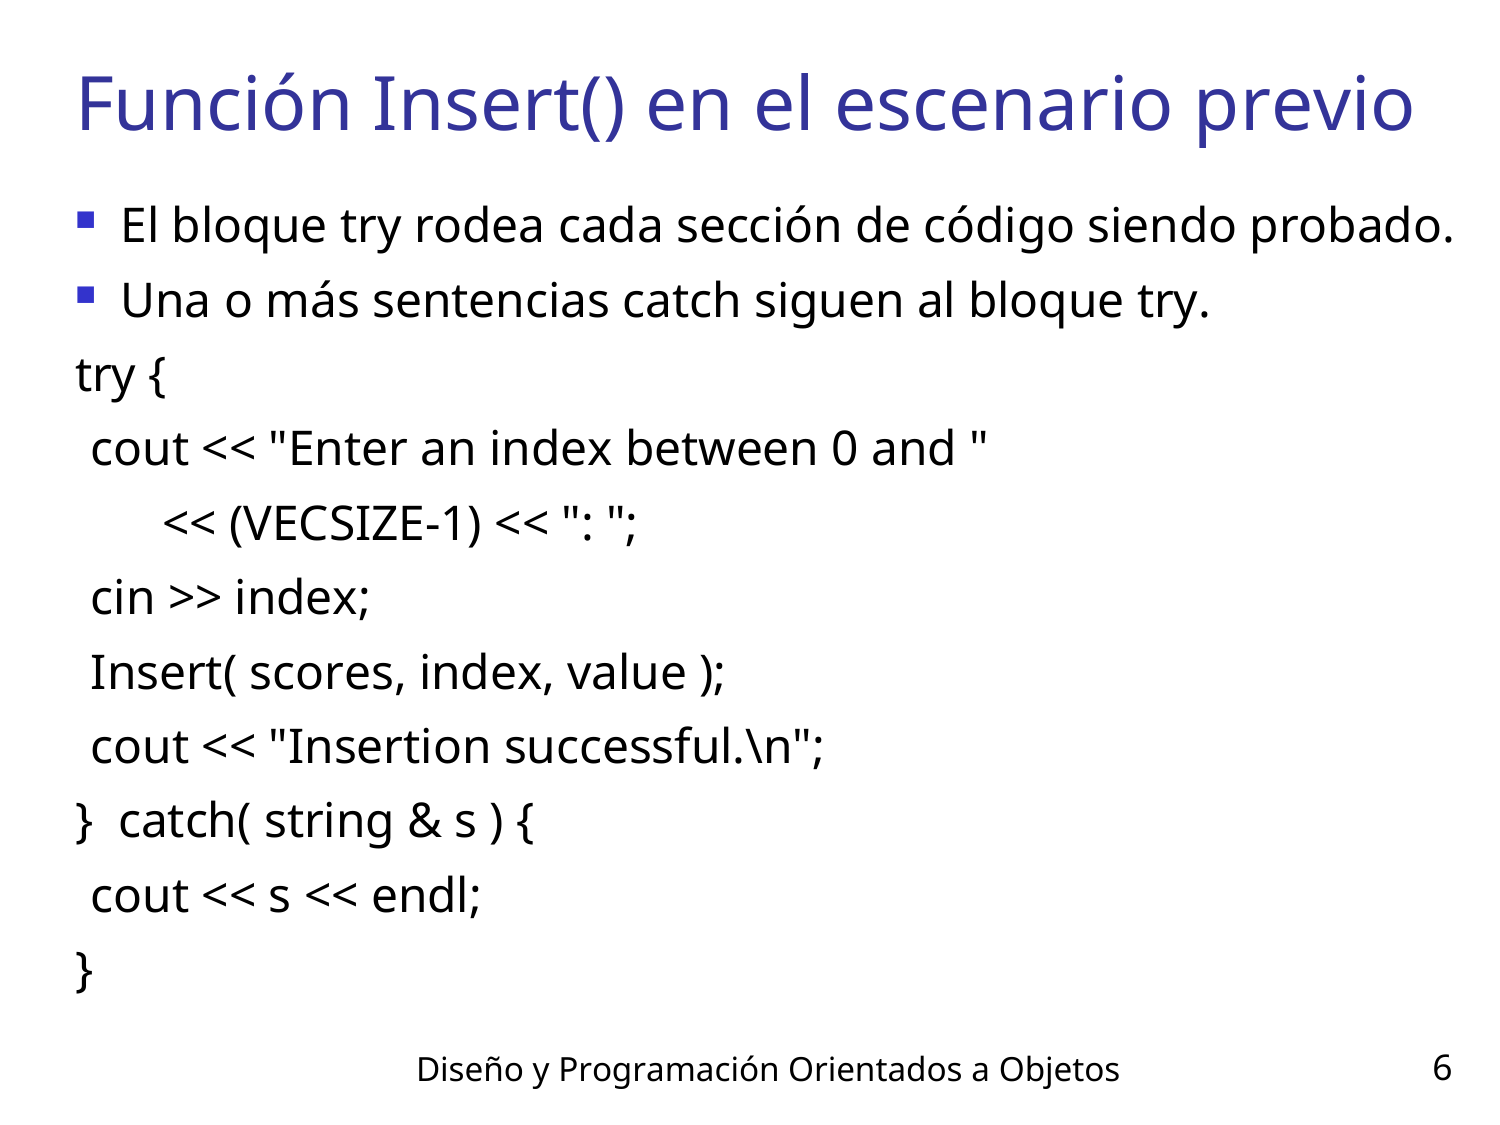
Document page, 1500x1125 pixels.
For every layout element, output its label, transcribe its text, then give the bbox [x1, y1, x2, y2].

list El bloque try rodea cada sección de código siendo probado. Una o más sentencias catch siguen al bloque try. try { cout << "Enter an index between 0 and " << (VECSIZE-1) << ": "; cin >> index; Insert( scores, index, value ); cout << "Insertion successful.\n"; } catch( string & s ) { cout << s << endl; } [75, 191, 1463, 1013]
title Función Insert() en el escenario previo [75, 19, 1466, 183]
